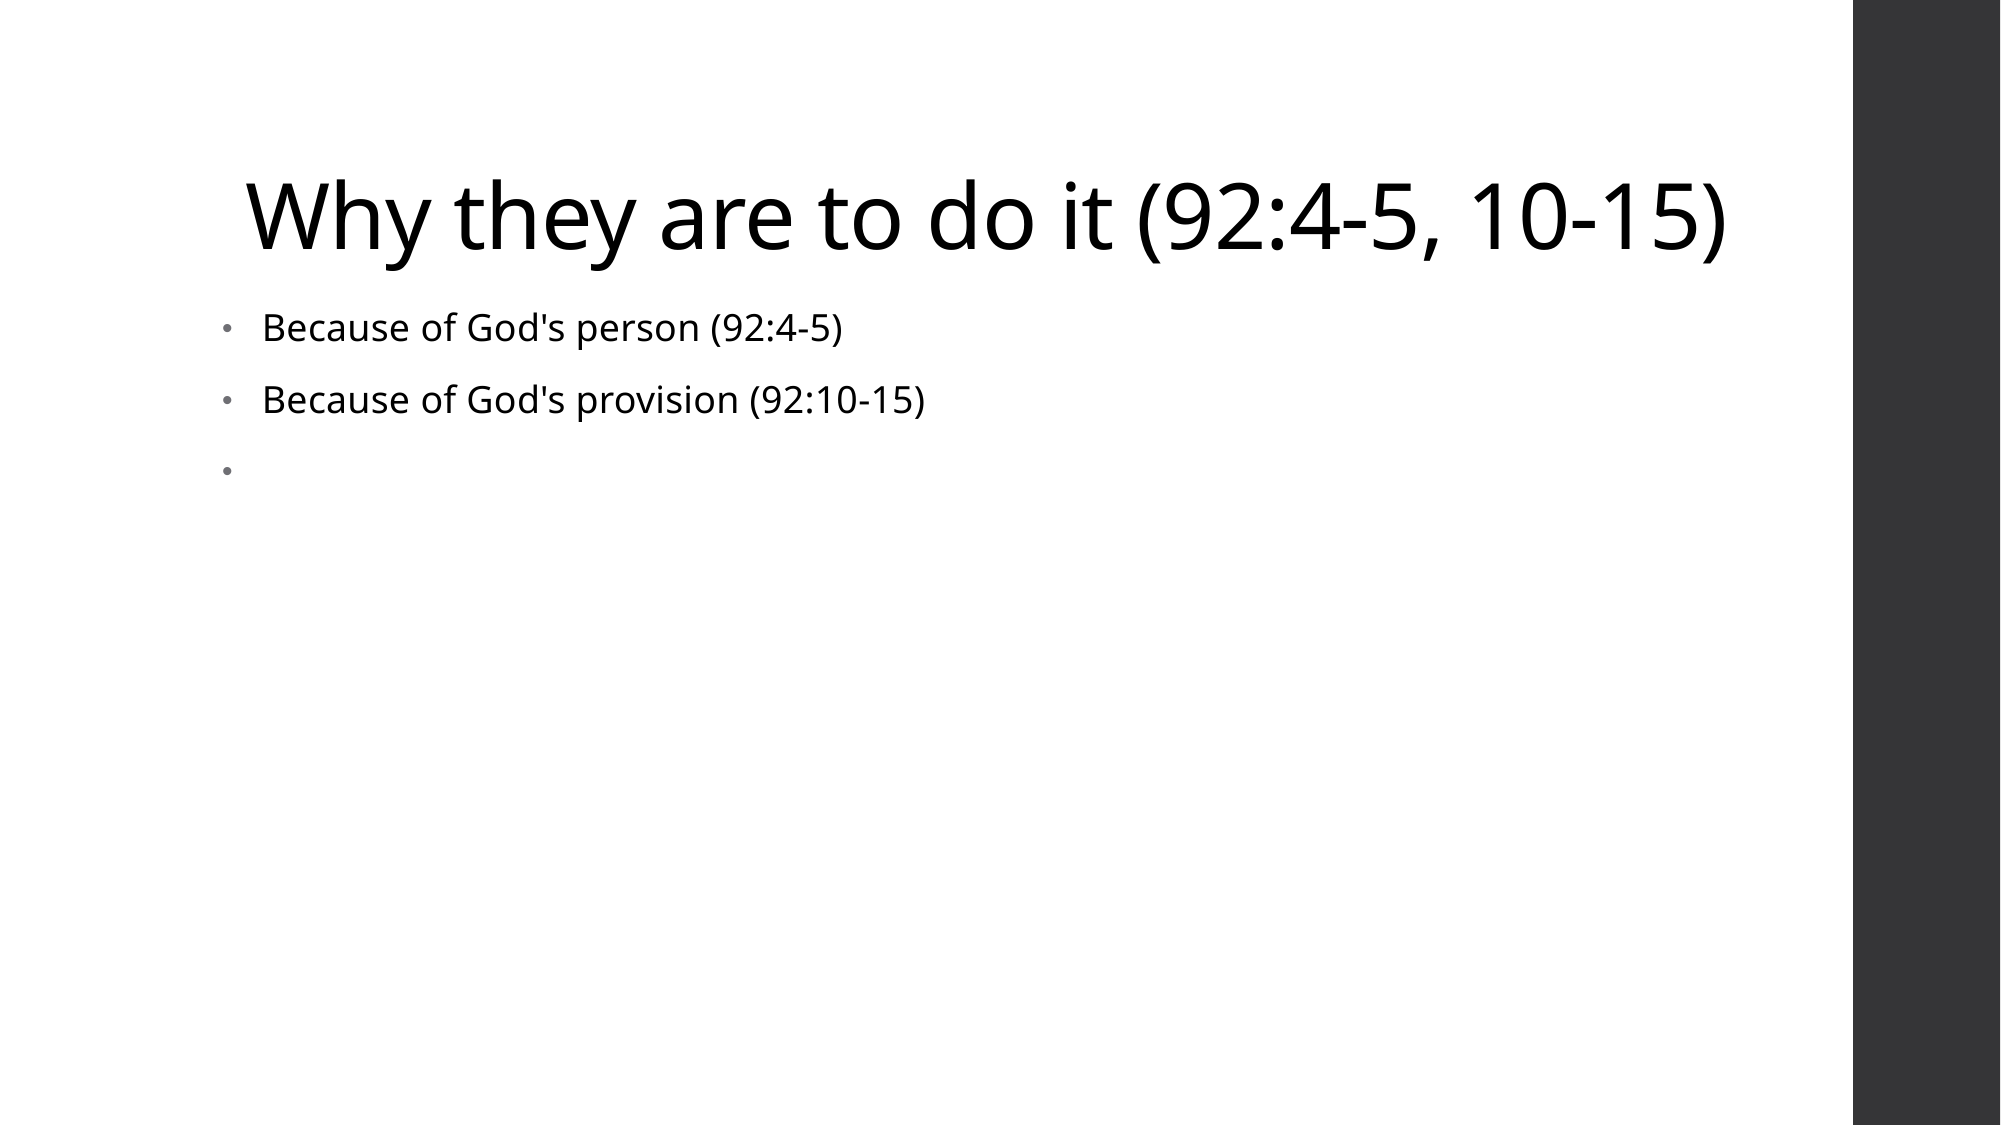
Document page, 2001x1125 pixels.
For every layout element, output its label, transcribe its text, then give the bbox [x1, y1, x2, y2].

list Because of God's person (92:4-5) Because of God's provision (92:10-15) [206, 299, 1617, 1014]
title Why they are to do it (92:4-5, 10-15) [206, 60, 1797, 278]
